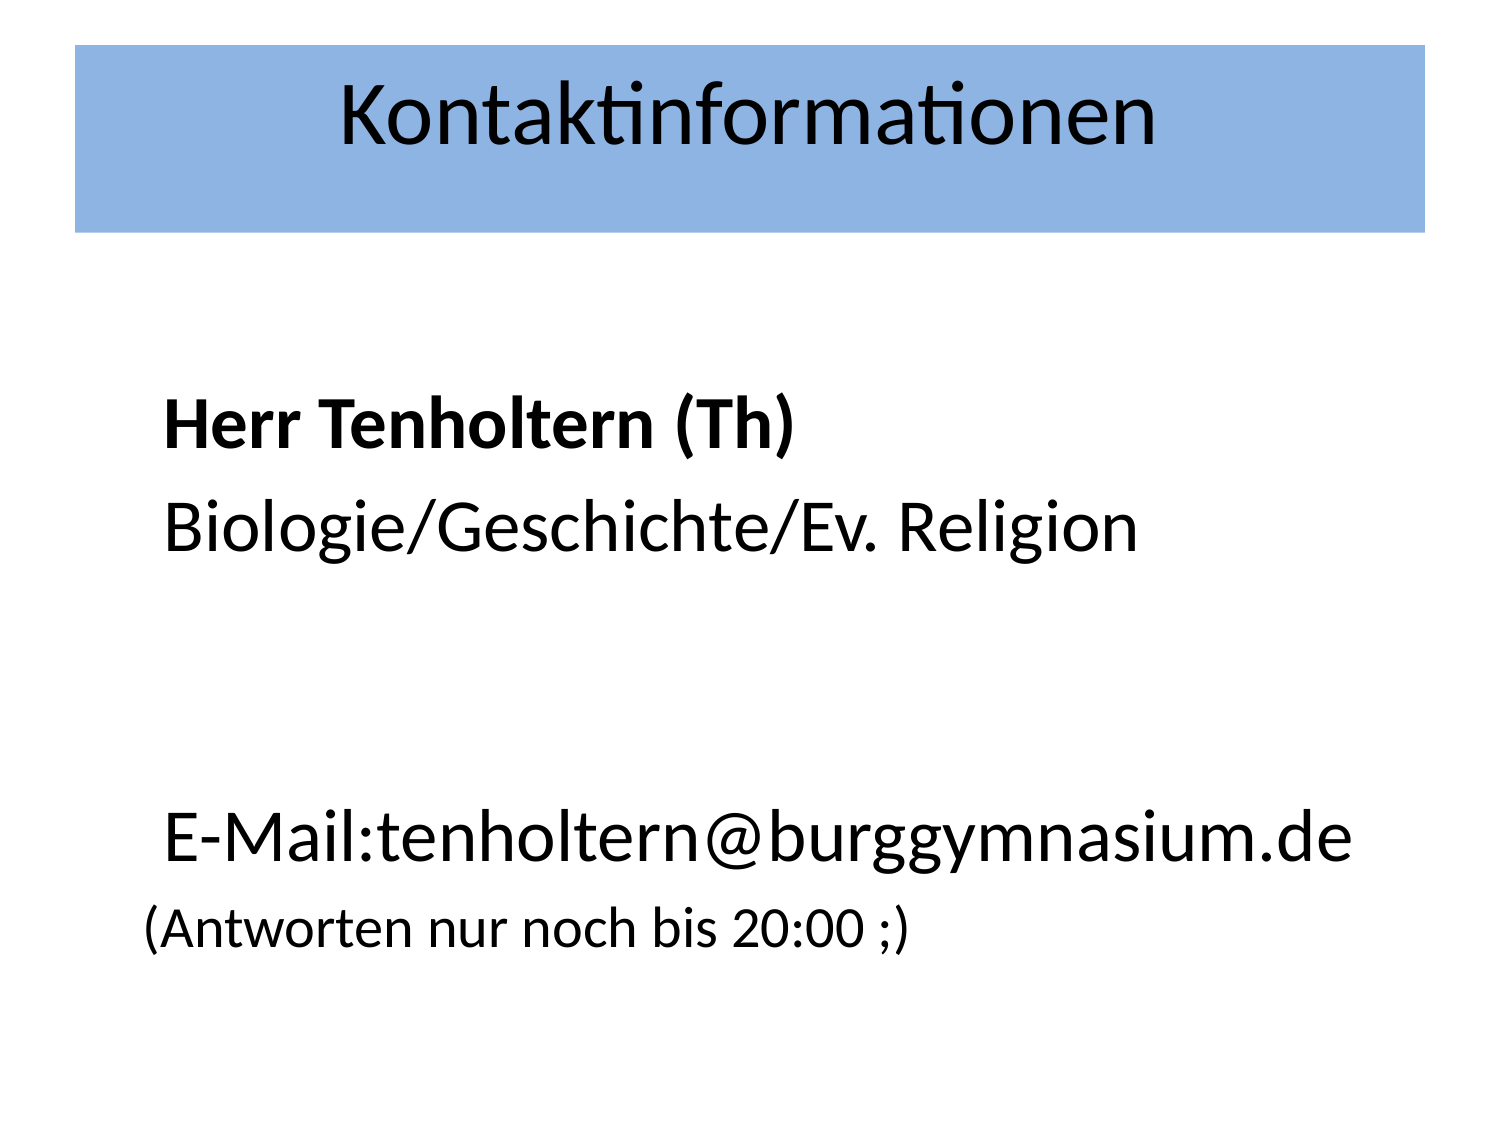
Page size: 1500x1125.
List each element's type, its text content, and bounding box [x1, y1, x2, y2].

list Herr Tenholtern (Th) Biologie/Geschichte/Ev. Religion E-Mail:tenholtern@burggymnasium.de (Antworten nur noch bis 20:00 ;) [75, 262, 1425, 1047]
title Kontaktinformationen [75, 45, 1425, 233]
